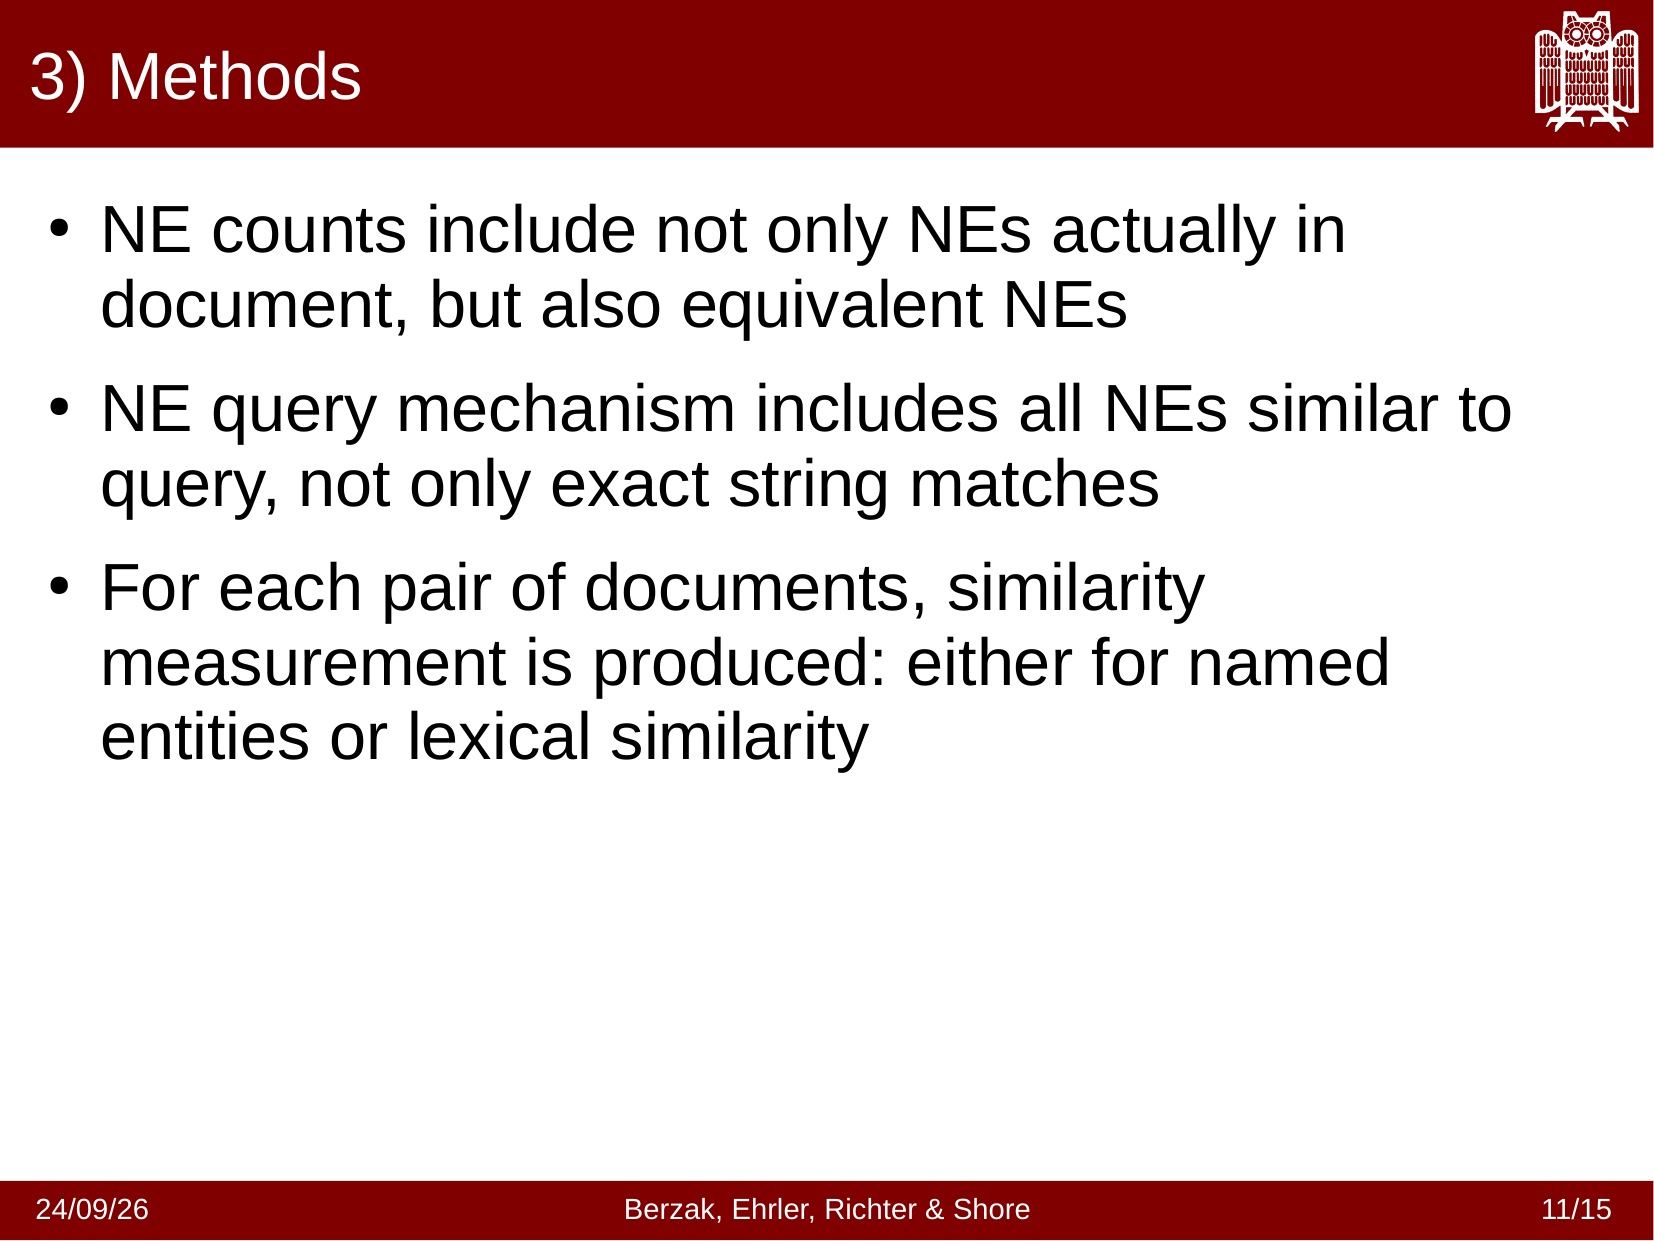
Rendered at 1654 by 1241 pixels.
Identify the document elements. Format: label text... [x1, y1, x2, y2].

title 3) Methods [29, 17, 1506, 136]
list NE counts include not only NEs actually in document, but also equivalent NEs NE query mechanism includes all NEs similar to query, not only exact string matches For each pair of documents, similarity measurement is produced: either for named entities or lexical similarity [29, 191, 1619, 1011]
picture [1535, 11, 1639, 132]
